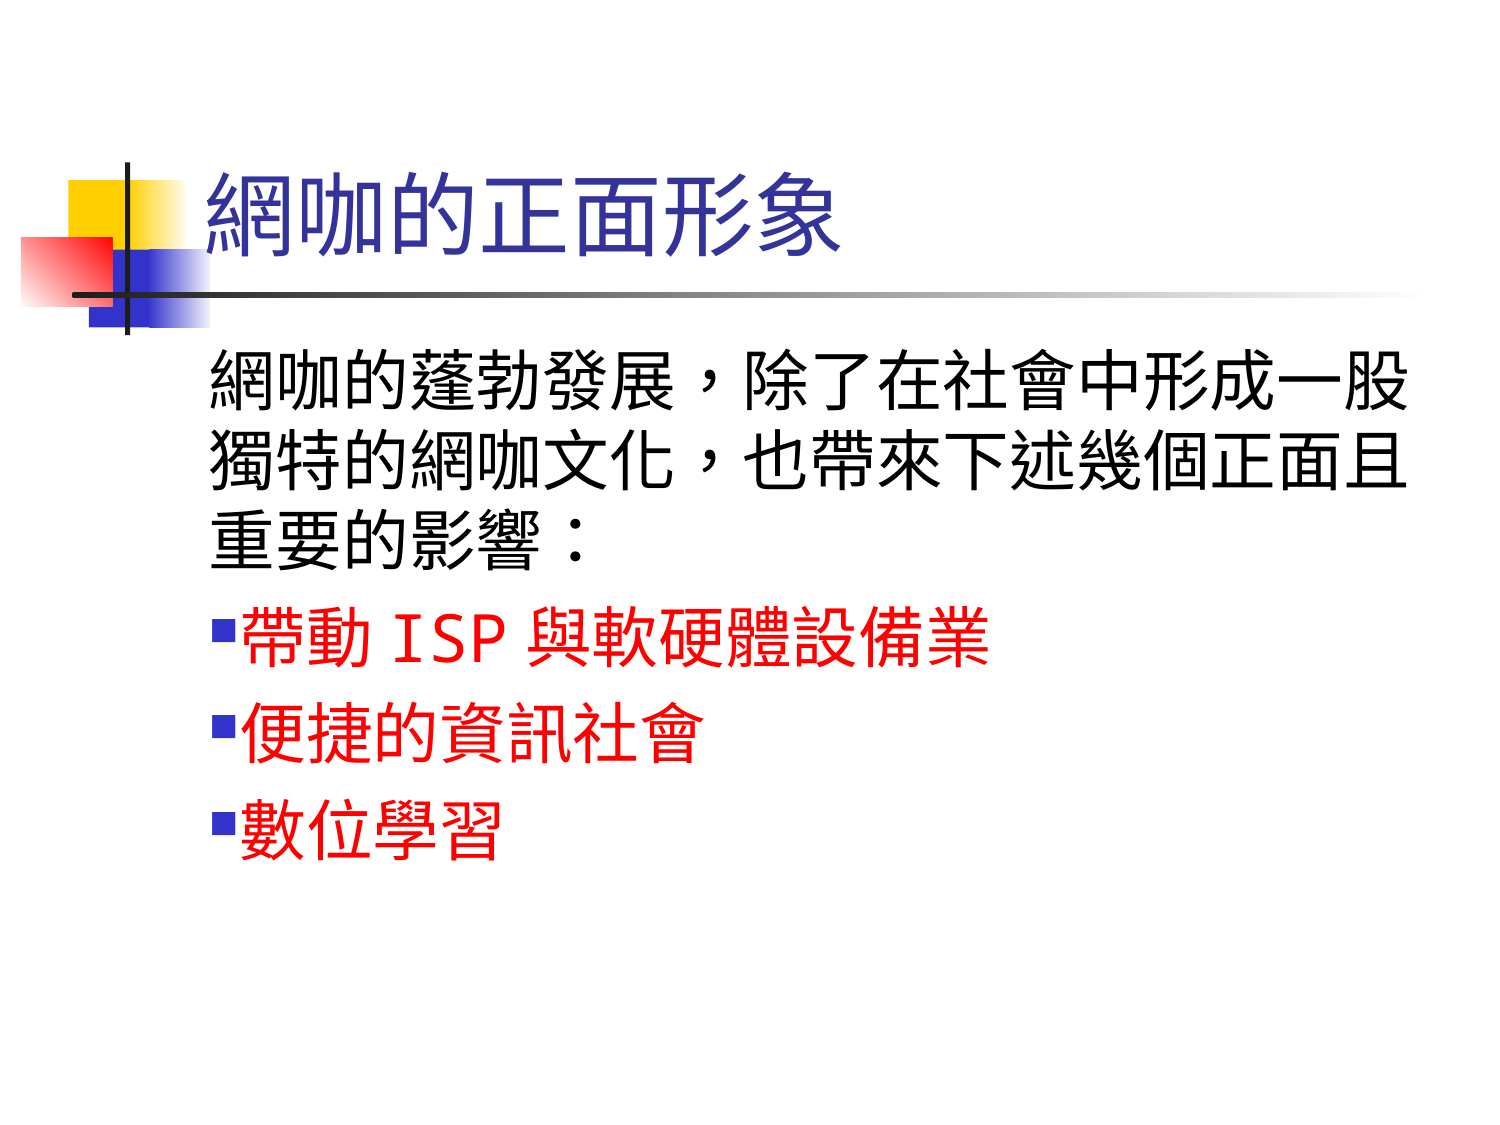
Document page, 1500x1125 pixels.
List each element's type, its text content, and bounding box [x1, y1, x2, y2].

title 網咖的正面形象 [188, 35, 1468, 276]
list 網咖的蓬勃發展，除了在社會中形成一股獨特的網咖文化，也帶來下述幾個正面且重要的影響： 帶動ISP與軟硬體設備業 便捷的資訊社會 數位學習 [193, 331, 1469, 1007]
